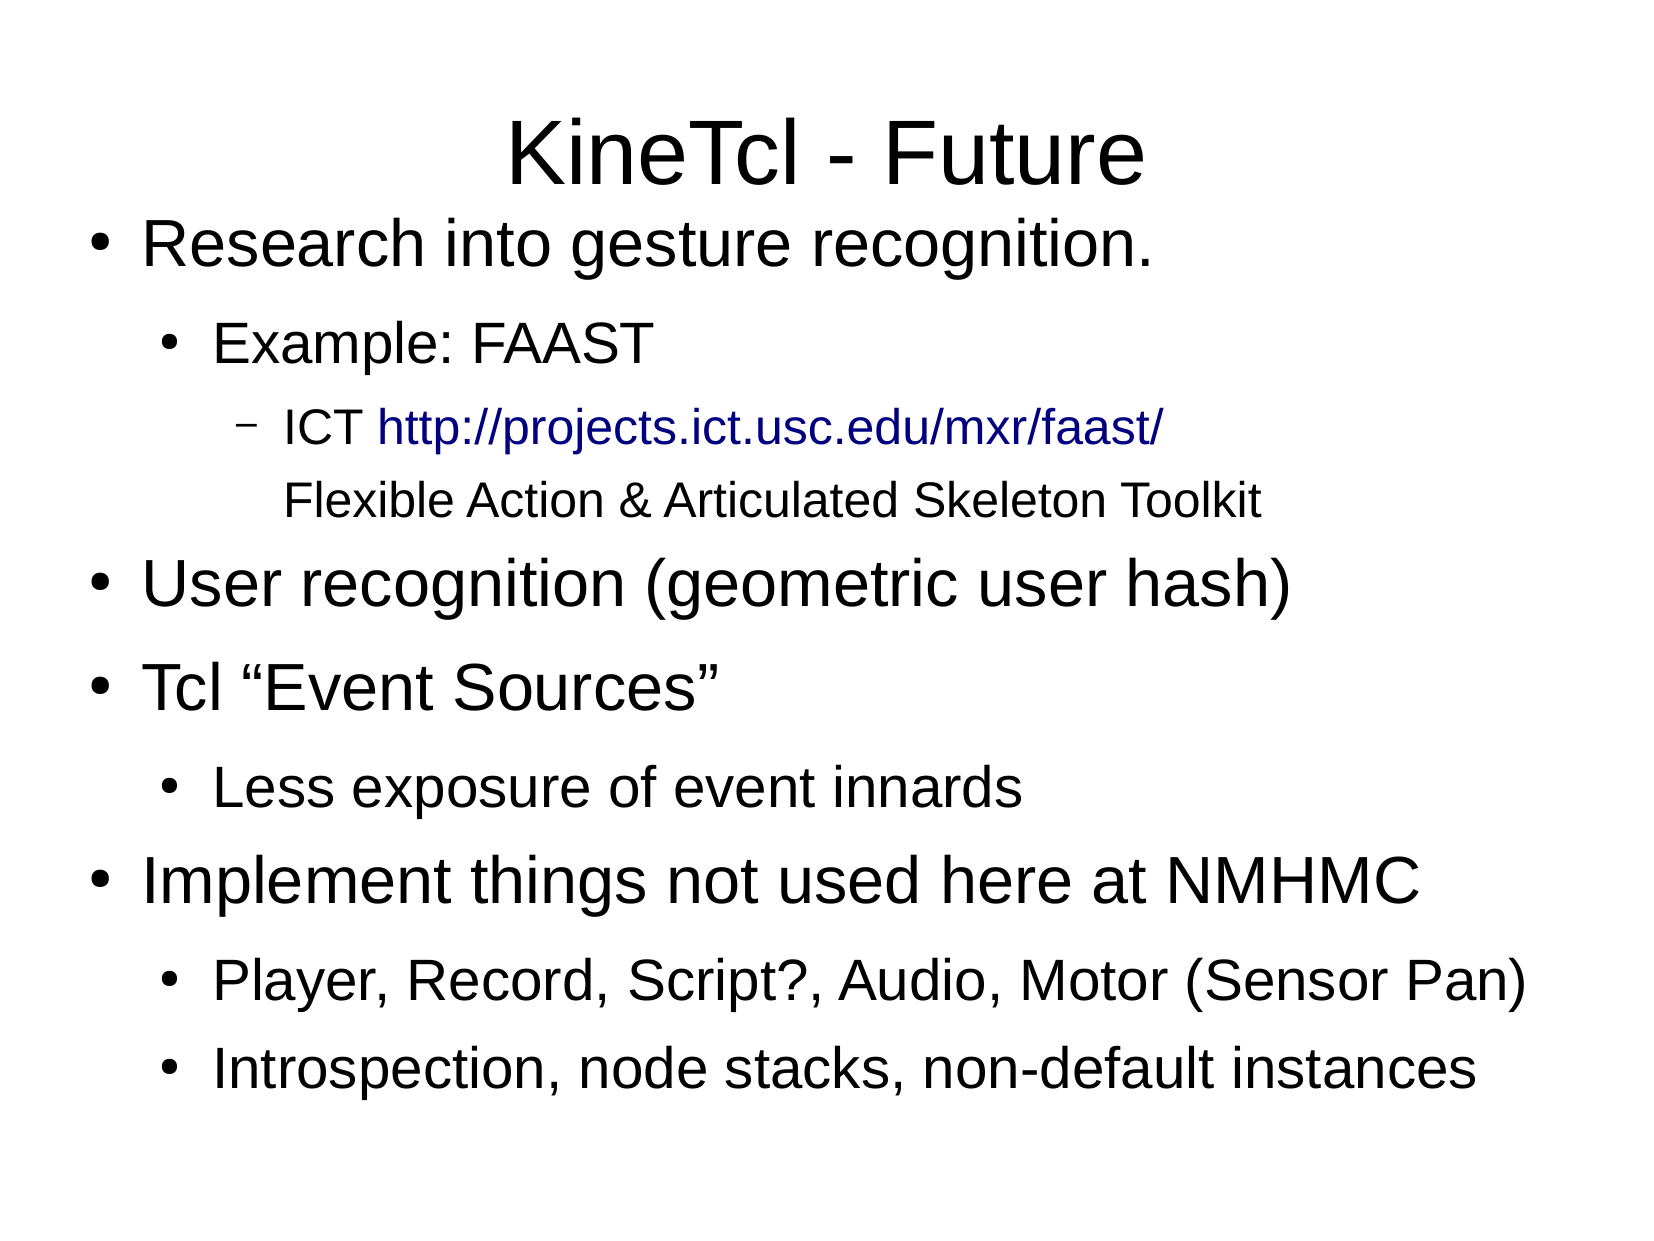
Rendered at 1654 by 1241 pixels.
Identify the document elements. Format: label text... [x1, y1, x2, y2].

title KineTcl - Future [82, 56, 1571, 250]
list Research into gesture recognition. Example: FAAST ICT http://projects.ict.usc.edu/mxr/faast/ Flexible Action & Articulated Skeleton Toolkit User recognition (geometric user hash) Tcl “Event Sources” Less exposure of event innards Implement things not used here at NMHMC Player, Record, Script?, Audio, Motor (Sensor Pan) Introspection, node stacks, non-default instances [70, 206, 1559, 1101]
